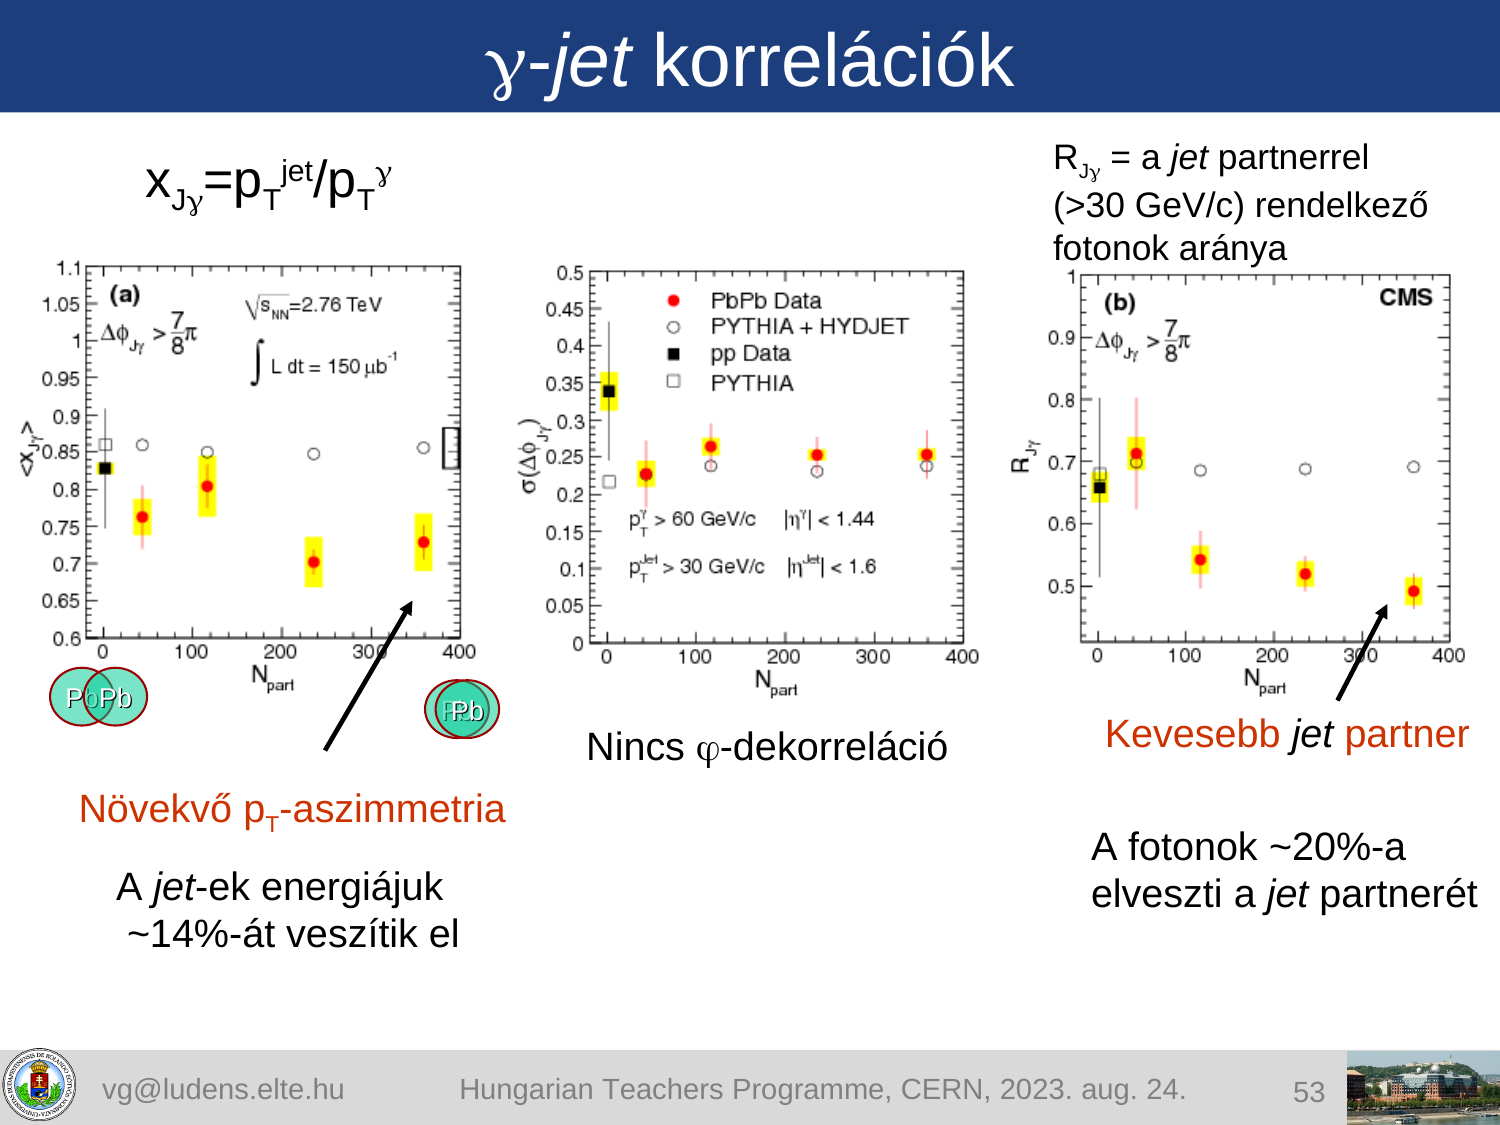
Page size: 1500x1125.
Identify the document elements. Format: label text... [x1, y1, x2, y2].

title -jet korrelációk [0, 0, 1500, 113]
text_box xJ=pTjet/pT [129, 137, 409, 225]
text_box Pb [71, 691, 79, 698]
picture [504, 247, 1490, 713]
picture [2, 1048, 76, 1121]
text_box Pb [50, 667, 99, 726]
text_box Növekvő pT-aszimmetria [62, 774, 522, 845]
text_box A jet-ek energiájuk ~14%-át veszítik el [100, 852, 476, 964]
text_box Pb [435, 680, 500, 739]
text_box RJ = a jet partnerrel (>30 GeV/c) rendelkező fotonok aránya [1037, 125, 1500, 276]
text_box Pb [83, 667, 148, 726]
text_box A fotonok ~20%-a elveszti a jet partnerét [1075, 812, 1494, 924]
text_box Kevesebb jet partner [1089, 700, 1497, 764]
text_box Nincs -dekorreláció [570, 713, 965, 777]
picture [1347, 1051, 1500, 1125]
picture [0, 242, 501, 708]
text_box Pb [425, 680, 460, 739]
